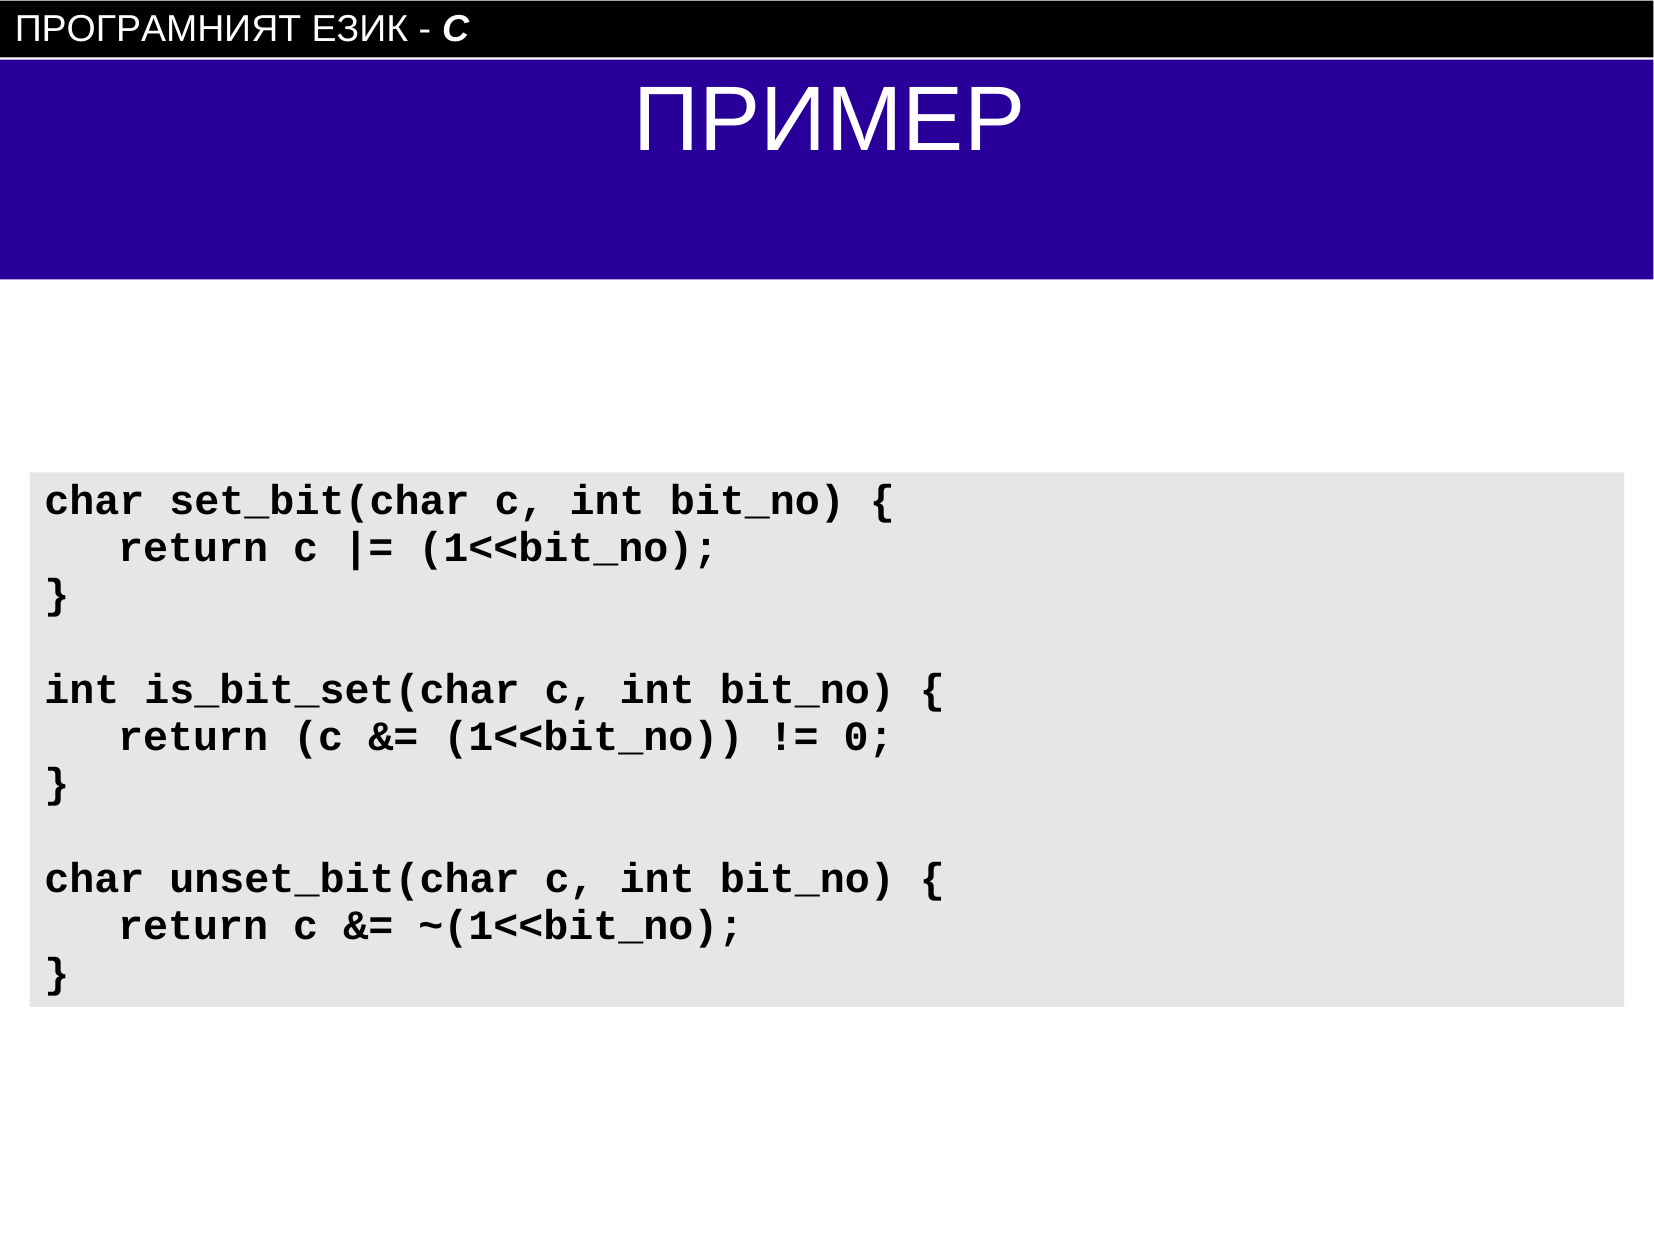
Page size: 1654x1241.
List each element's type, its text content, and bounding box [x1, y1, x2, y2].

text_box ПРИМЕР [0, 59, 1654, 280]
text_box char set_bit(char c, int bit_no) { return c |= (1<<bit_no); } int is_bit_set(char c, int bit_no) { return (c &= (1<<bit_no)) != 0; } char unset_bit(char c, int bit_no) { return c &= ~(1<<bit_no); } [29, 472, 1625, 1007]
text_box ПРОГРАМНИЯT ЕЗИК - С [0, 0, 1654, 58]
